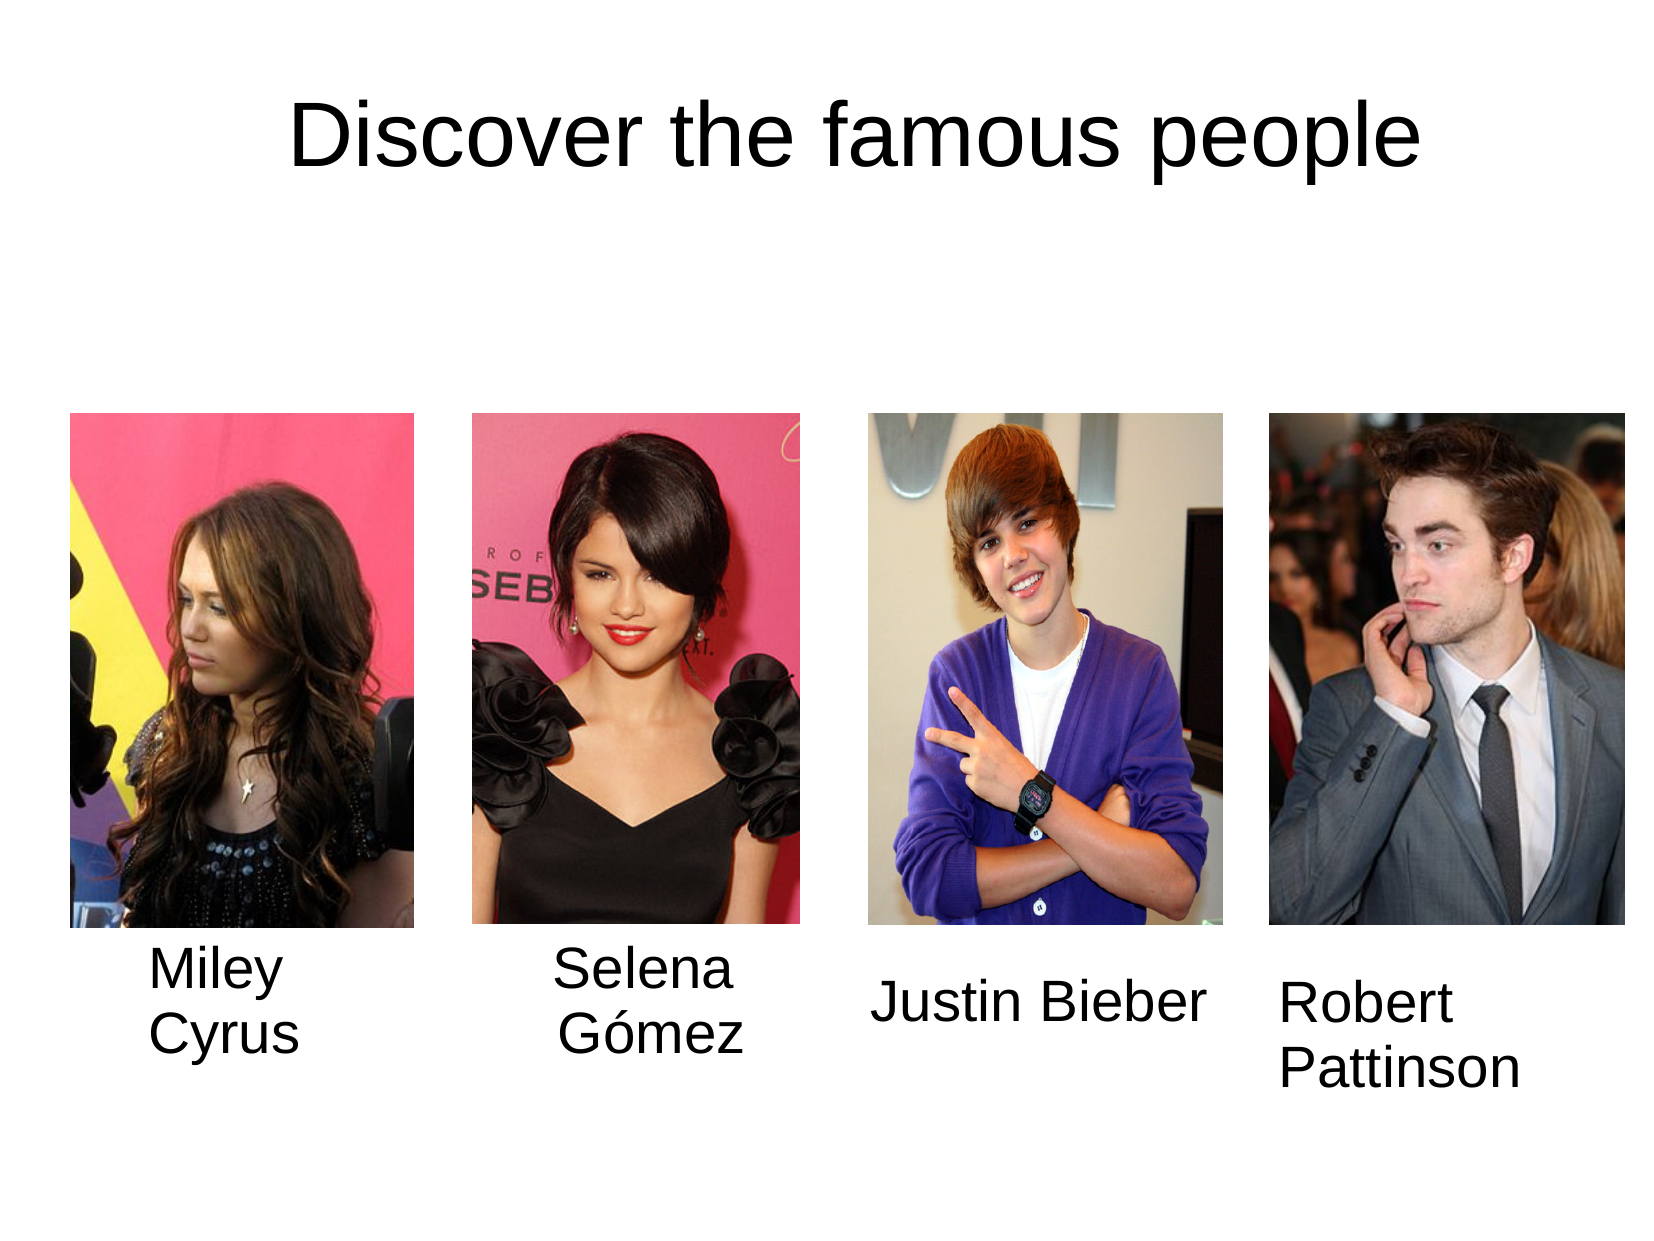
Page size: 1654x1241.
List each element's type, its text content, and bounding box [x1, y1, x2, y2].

picture [1269, 413, 1625, 925]
picture [70, 413, 414, 928]
text_box Robert Pattinson [1263, 962, 1648, 1241]
title Justin Bieber [826, 897, 1253, 1105]
title Selena Gómez [431, 897, 826, 1105]
picture [868, 413, 1223, 897]
text_box Discover the famous people [88, 0, 1625, 271]
title Miley Cyrus [11, 897, 431, 1105]
picture [472, 413, 800, 924]
